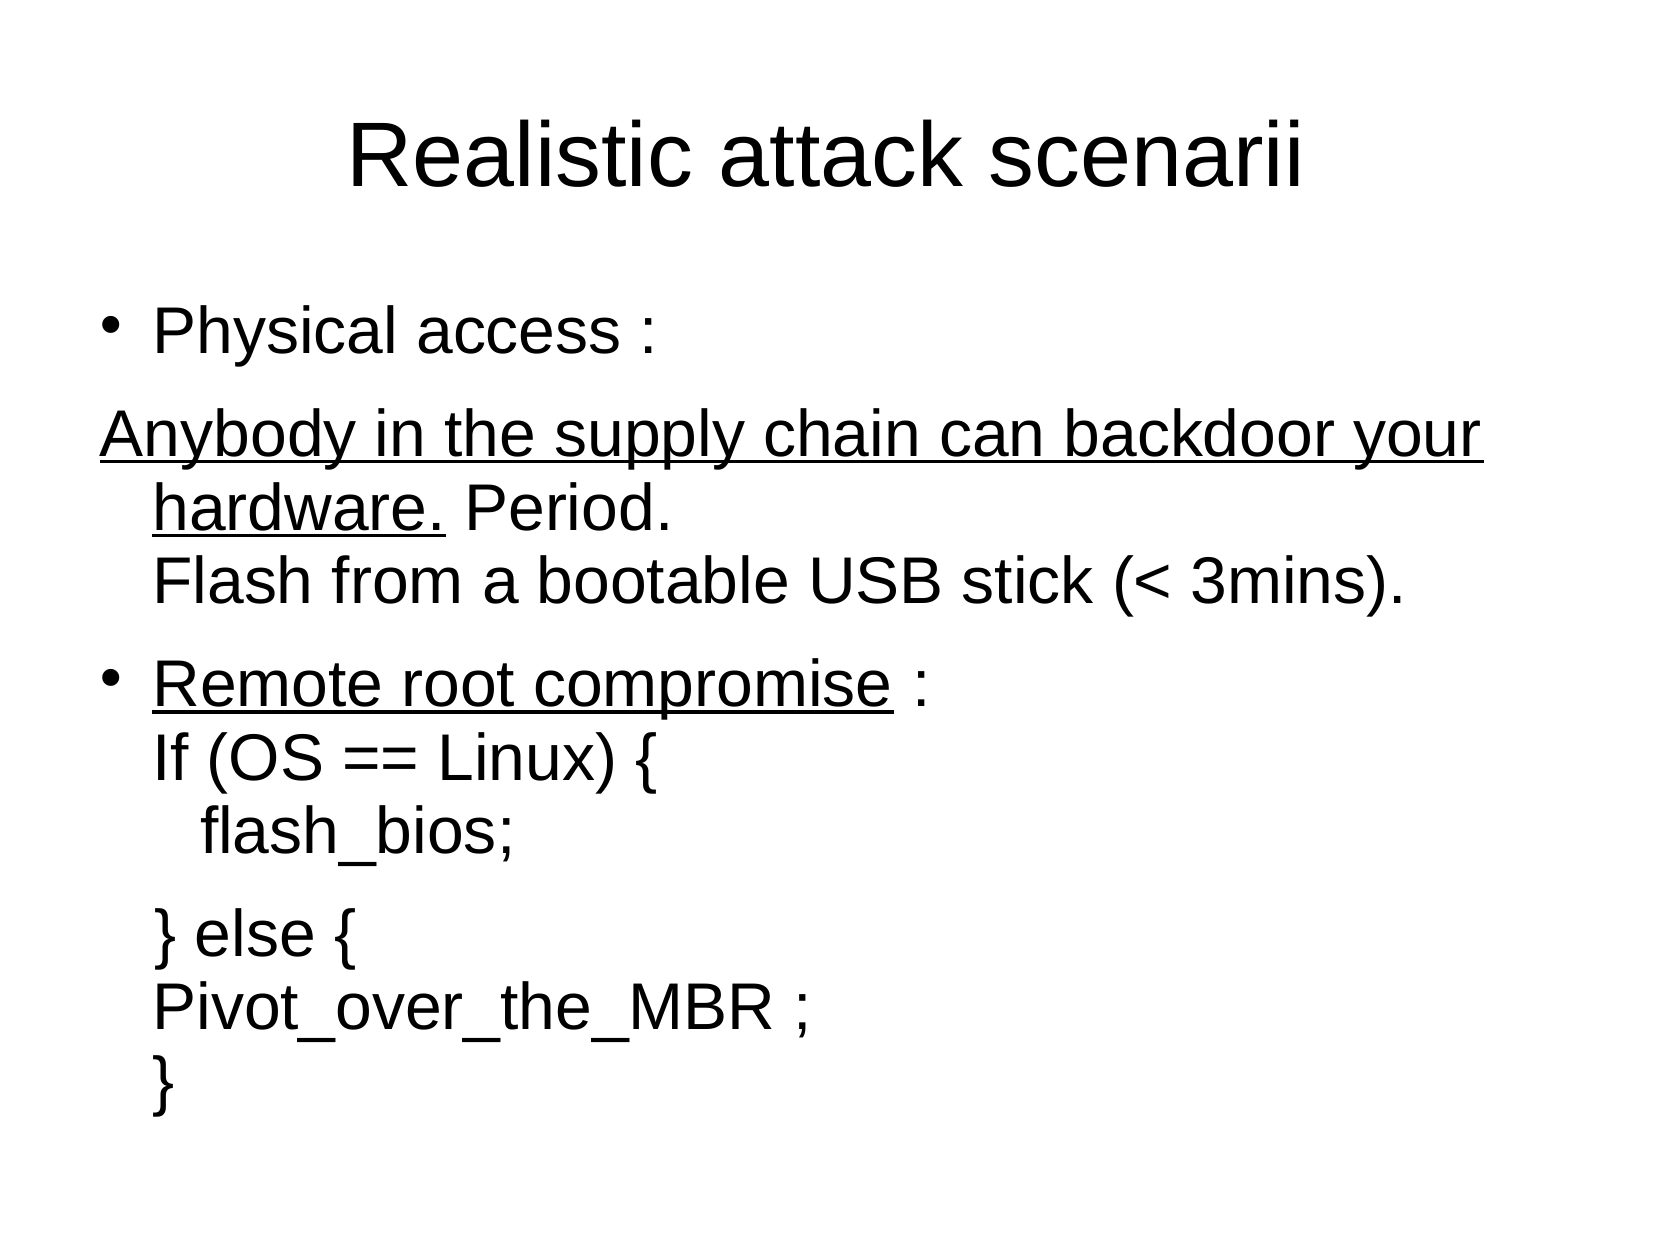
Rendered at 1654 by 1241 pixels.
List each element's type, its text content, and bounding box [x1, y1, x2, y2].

list Physical access : Anybody in the supply chain can backdoor your hardware. Period. Flash from a bootable USB stick (< 3mins). Remote root compromise : If (OS == Linux) { flash_bios; } else { Pivot_over_the_MBR ; } [82, 290, 1571, 1127]
title Realistic attack scenarii [82, 49, 1571, 257]
